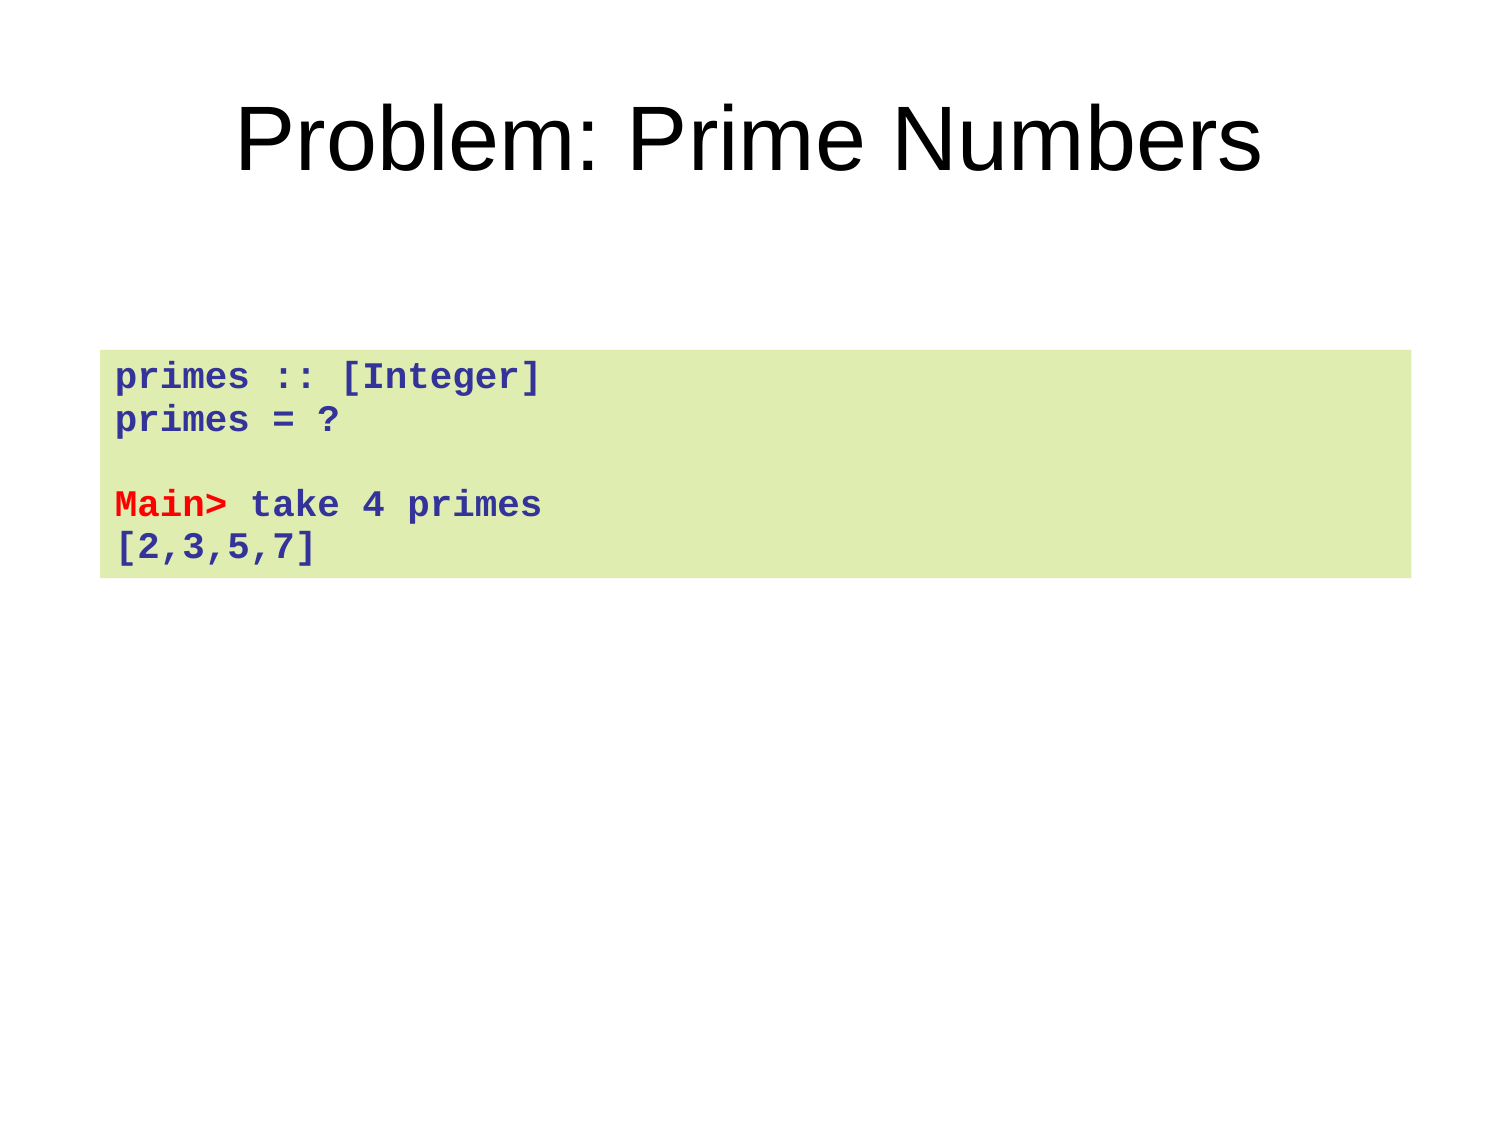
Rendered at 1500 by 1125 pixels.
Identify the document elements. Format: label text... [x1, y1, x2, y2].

title Problem: Prime Numbers [75, 45, 1426, 233]
text_box primes :: [Integer] primes = ? Main> take 4 primes [2,3,5,7] [100, 349, 1412, 579]
